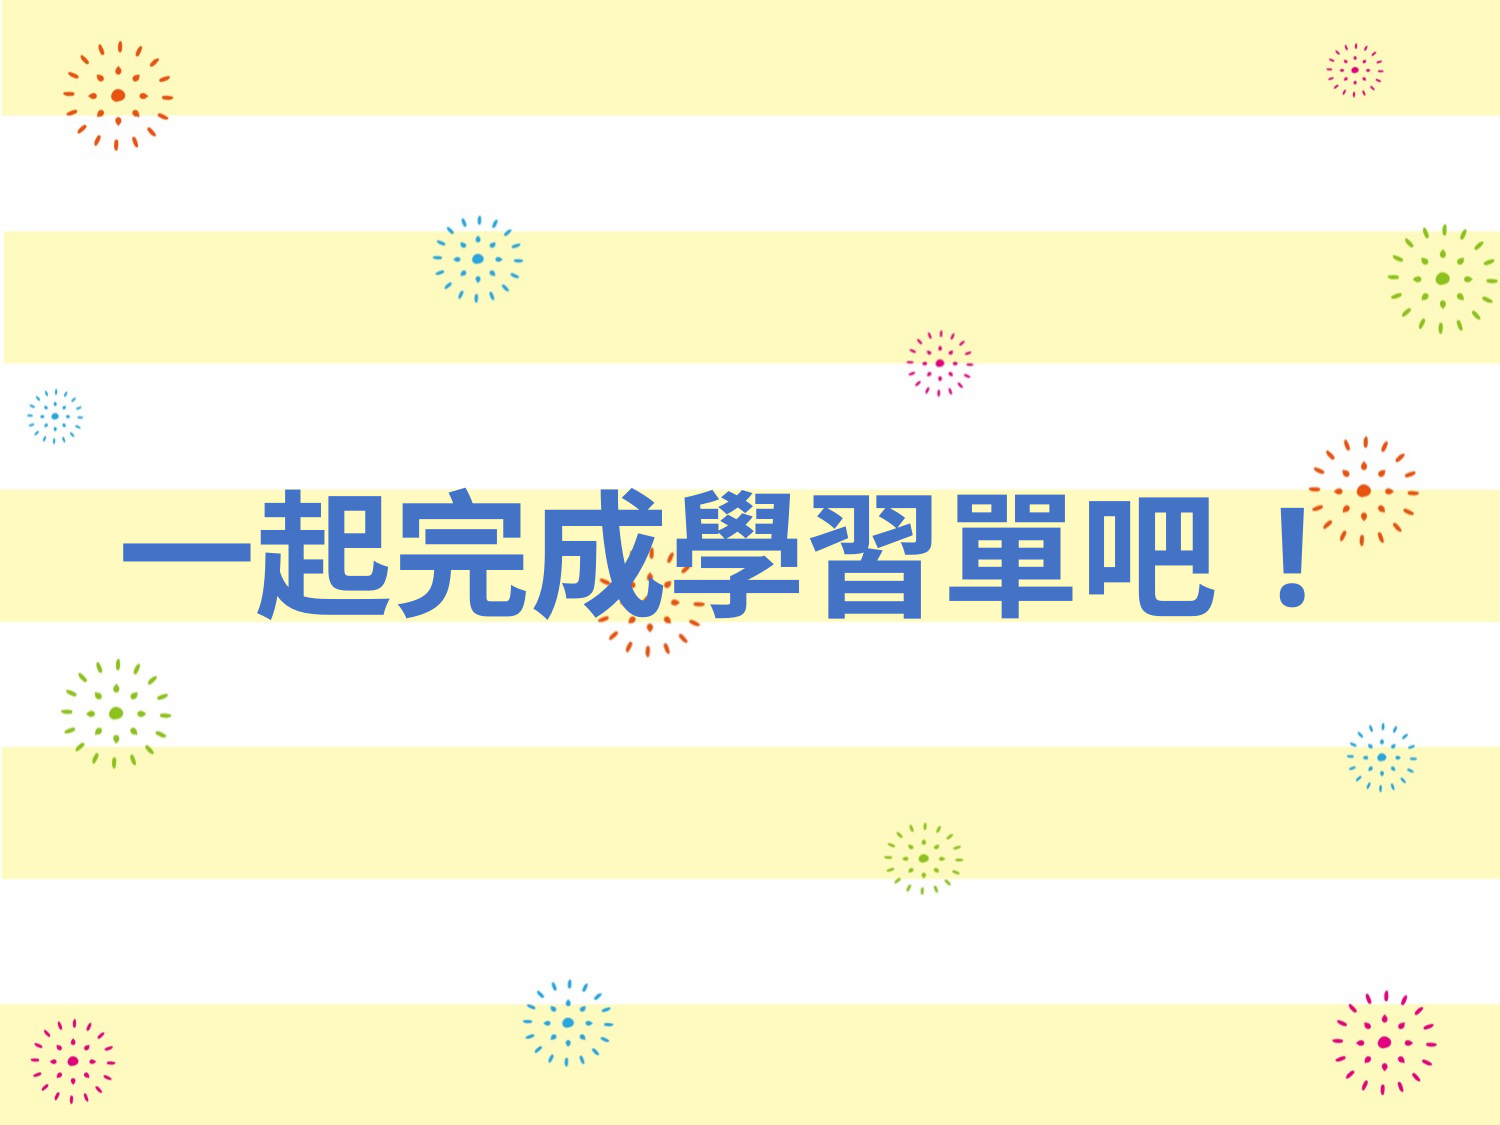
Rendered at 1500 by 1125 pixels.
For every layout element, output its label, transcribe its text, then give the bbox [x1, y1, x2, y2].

list 一起完成學習單吧! [103, 299, 1397, 1014]
picture [0, 0, 1500, 1125]
